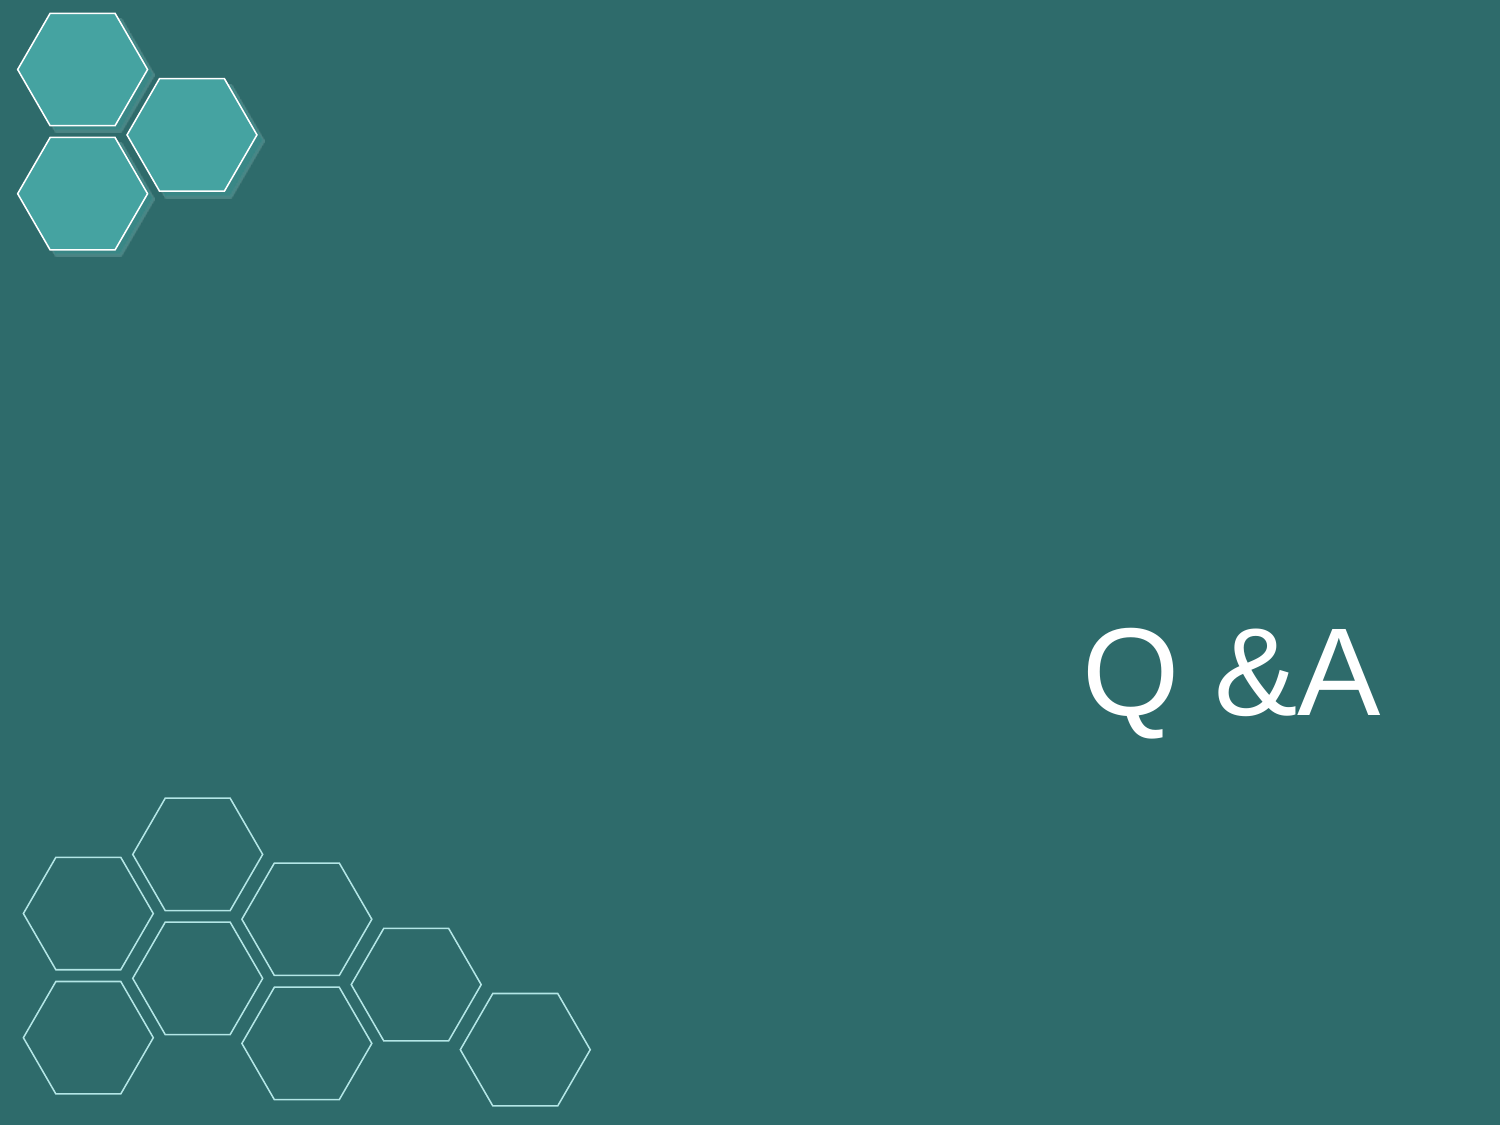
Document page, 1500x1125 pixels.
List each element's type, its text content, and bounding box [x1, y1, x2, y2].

title Q &A [102, 280, 1397, 749]
